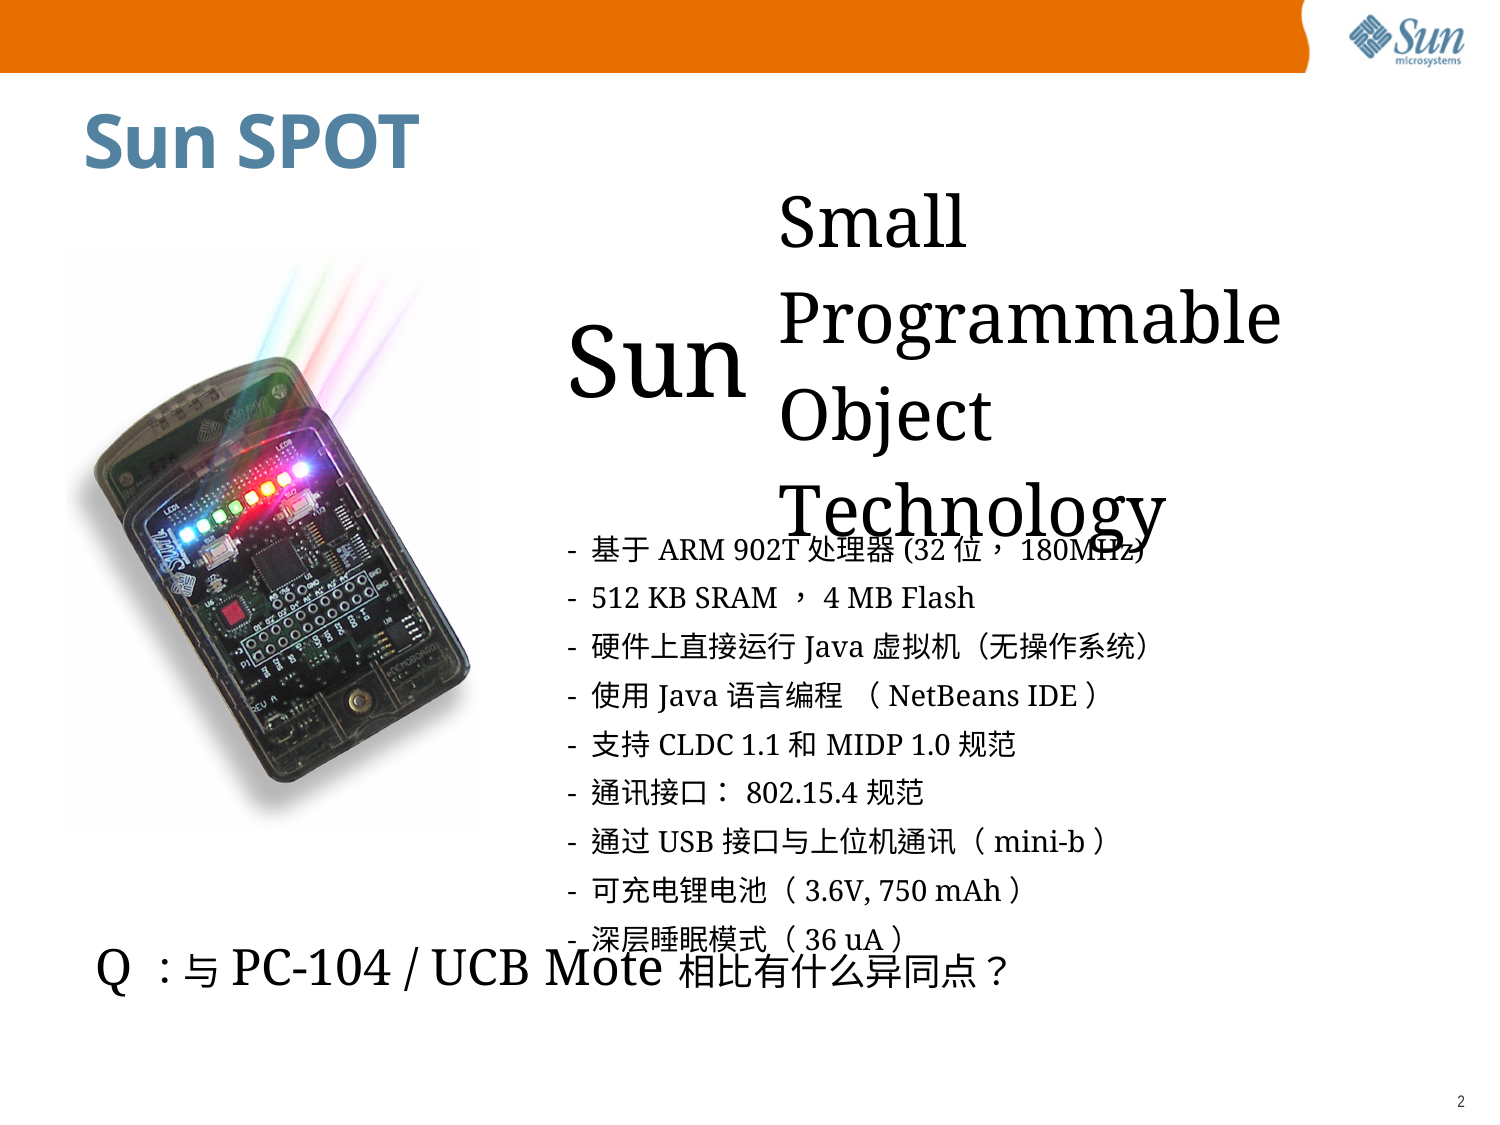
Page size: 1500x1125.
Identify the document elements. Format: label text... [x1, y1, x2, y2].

picture [0, 0, 1500, 73]
title Sun SPOT [83, 94, 1446, 199]
picture [66, 245, 481, 830]
text_box Q：与PC-104 / UCB Mote相比有什么异同点？ [95, 938, 990, 996]
text_box Small Programmable Object Technology [769, 171, 1312, 558]
text_box Sun [557, 290, 759, 427]
text_box - 基于ARM 902T处理器(32位，180MHz) - 512 KB SRAM，4 MB Flash - 硬件上直接运行Java虚拟机（无操作系统） - 使用Java语言编程 （NetBeans IDE） - 支持CLDC 1.1和MIDP 1.0规范 - 通讯接口：802.15.4规范 - 通过USB接口与上位机通讯（mini-b） - 可充电锂电池（3.6V, 750 mAh） - 深层睡眠模式（36 uA） [560, 478, 1181, 901]
